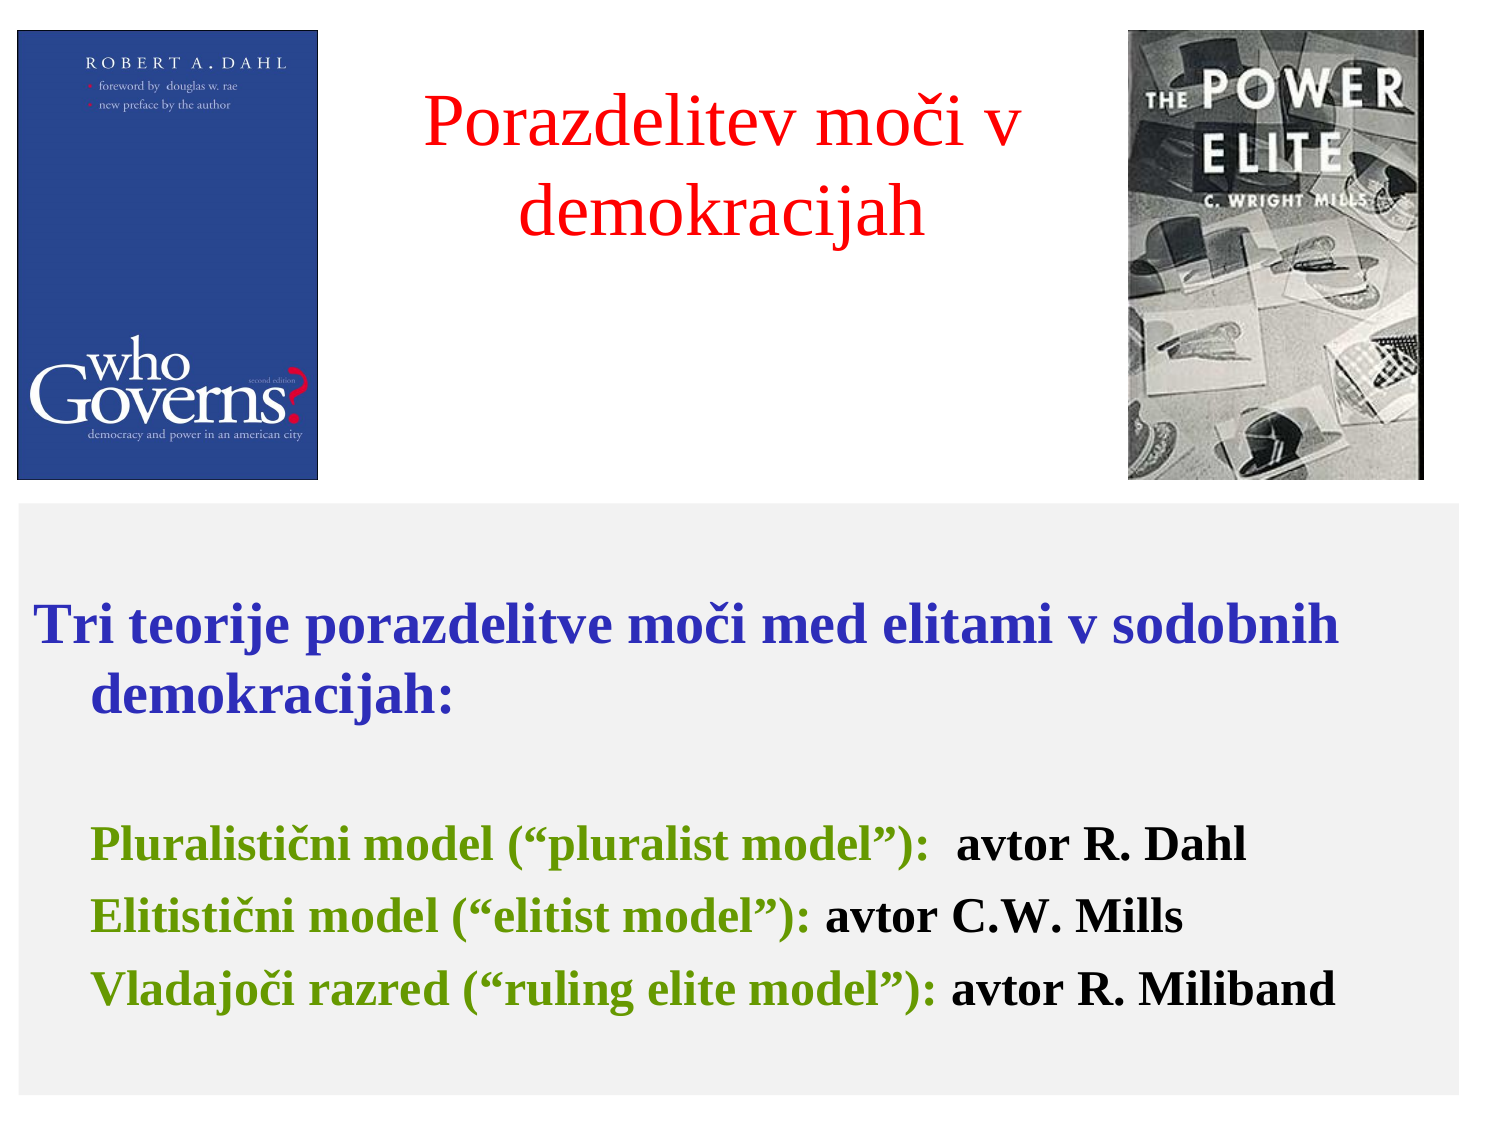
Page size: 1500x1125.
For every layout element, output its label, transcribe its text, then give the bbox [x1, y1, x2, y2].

picture [17, 30, 318, 480]
title Porazdelitev moči v demokracijah [318, 62, 1128, 258]
picture [1128, 30, 1424, 480]
list Tri teorije porazdelitve moči med elitami v sodobnih demokracijah: Pluralistični model (“pluralist model”): avtor R. Dahl Elitistični model (“elitist model”): avtor C.W. Mills Vladajoči razred (“ruling elite model”): avtor R. Miliband [18, 503, 1459, 1096]
